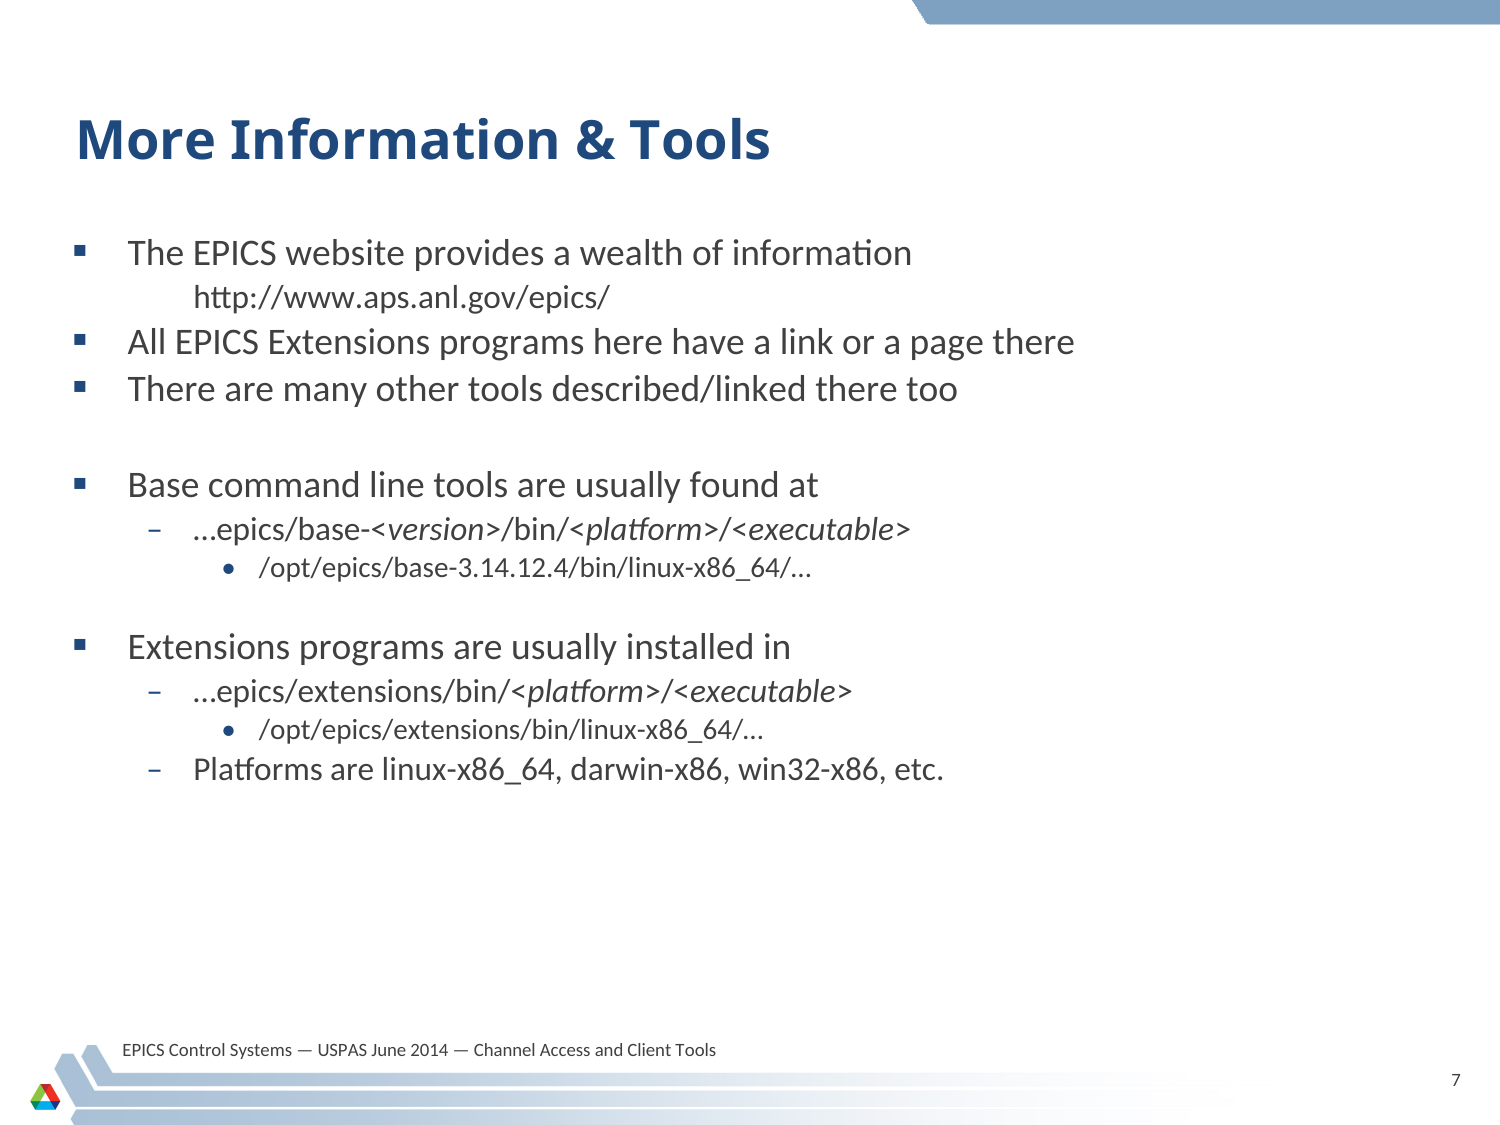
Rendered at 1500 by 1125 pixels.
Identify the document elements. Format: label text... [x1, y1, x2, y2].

list The EPICS website provides a wealth of information http://www.aps.anl.gov/epics/ All EPICS Extensions programs here have a link or a page there There are many other tools described/linked there too Base command line tools are usually found at …epics/base-<version>/bin/<platform>/<executable> /opt/epics/base-3.14.12.4/bin/linux-x86_64/… Extensions programs are usually installed in …epics/extensions/bin/<platform>/<executable> /opt/epics/extensions/bin/linux-x86_64/… Platforms are linux-x86_64, darwin-x86, win32-x86, etc. [56, 229, 1359, 889]
title More Information & Tools [75, 45, 1426, 233]
picture [0, 0, 1500, 26]
picture [0, 1037, 1500, 1125]
